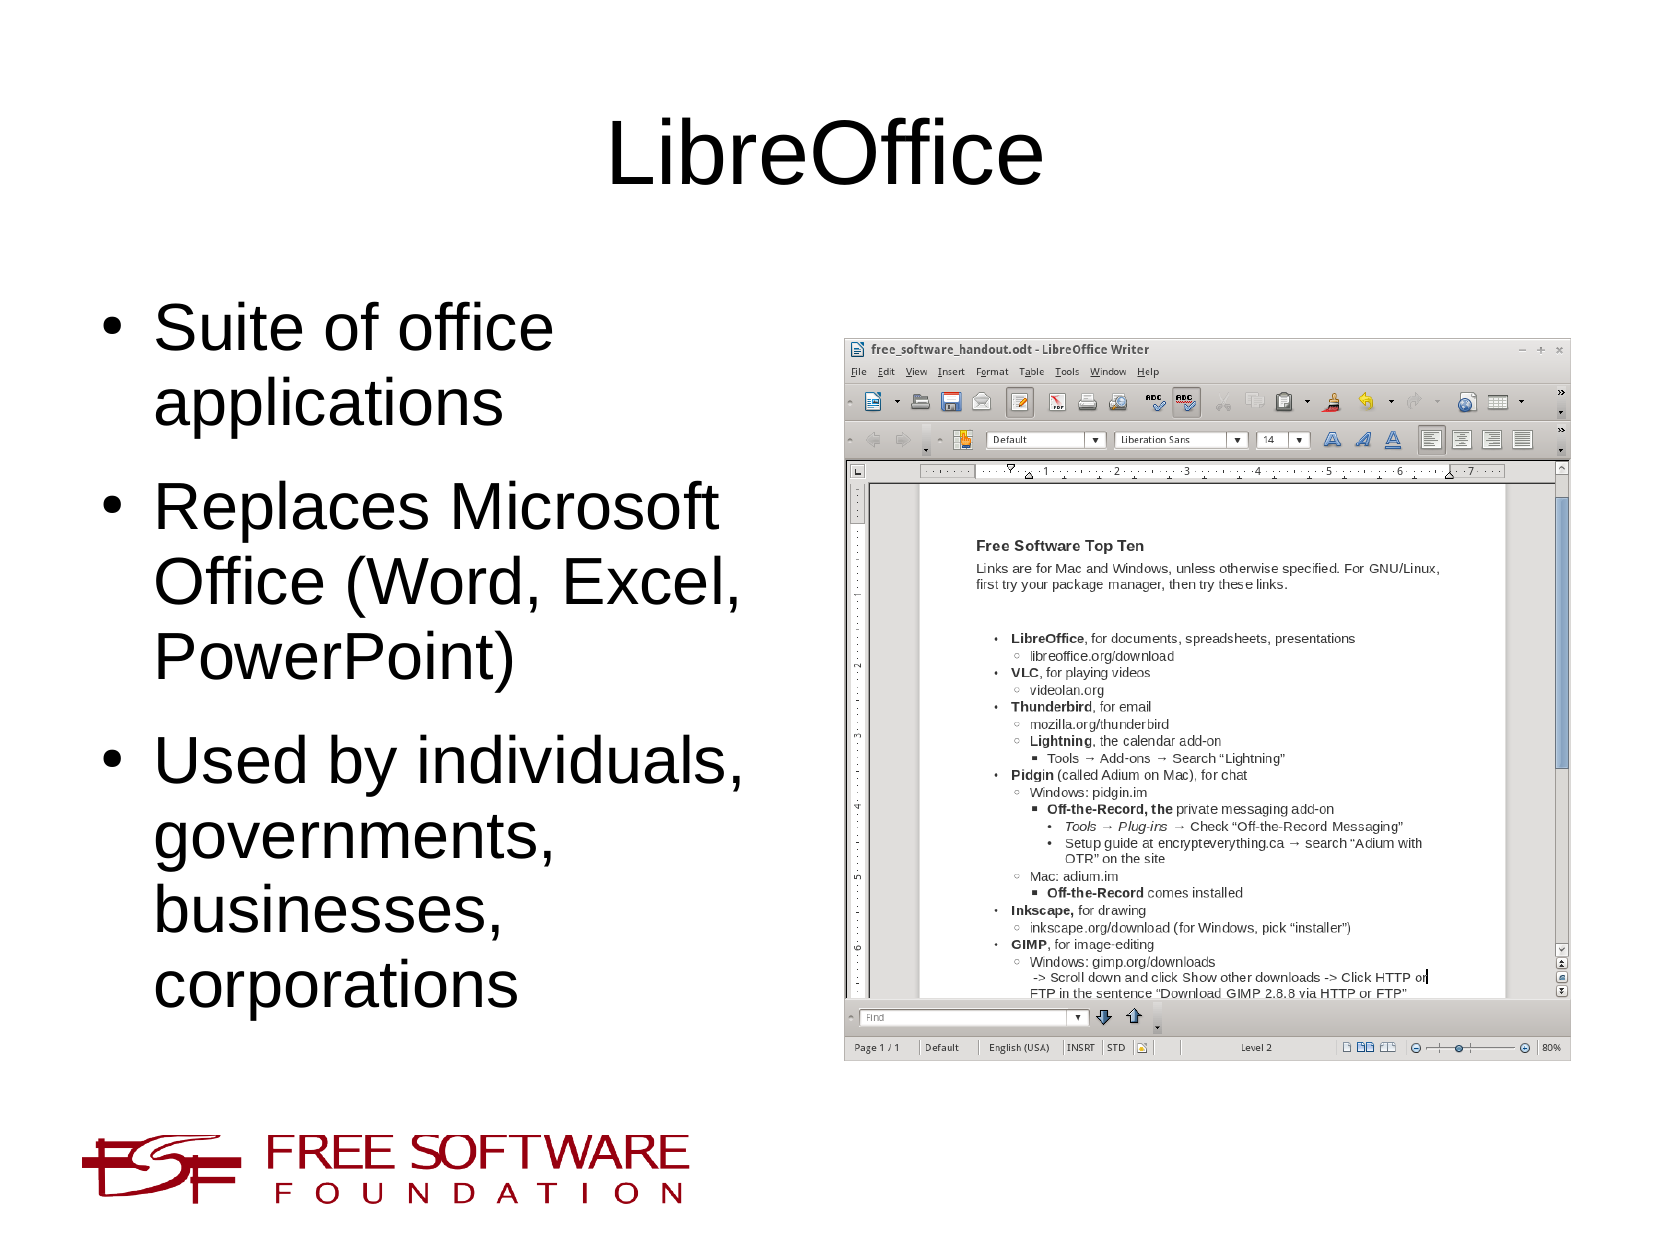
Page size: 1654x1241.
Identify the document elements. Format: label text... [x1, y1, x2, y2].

picture [844, 338, 1571, 1061]
title LibreOffice [82, 49, 1571, 257]
list Suite of office applications Replaces Microsoft Office (Word, Excel, PowerPoint) Used by individuals, governments, businesses, corporations [82, 290, 809, 1109]
picture [82, 1135, 841, 1224]
